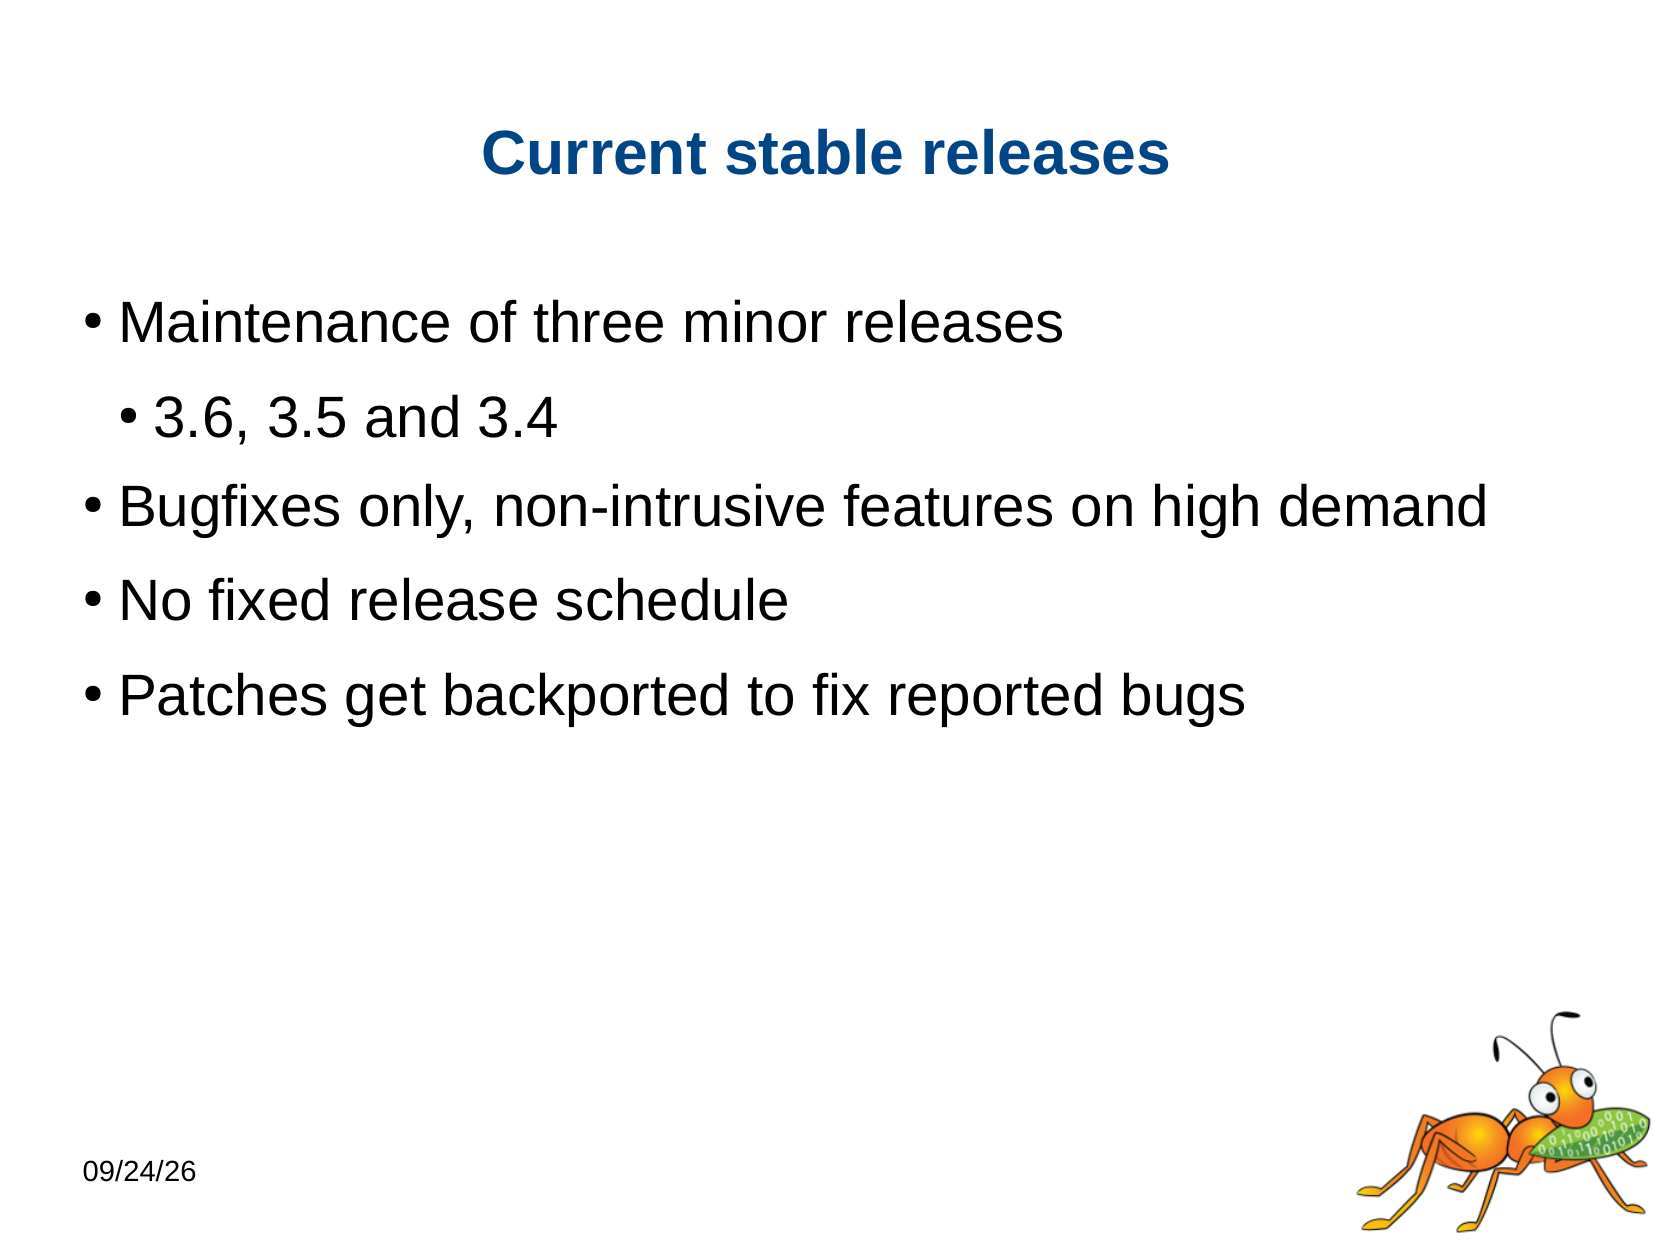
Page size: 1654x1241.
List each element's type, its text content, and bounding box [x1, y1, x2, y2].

picture [1353, 1009, 1654, 1235]
list Maintenance of three minor releases 3.6, 3.5 and 3.4 Bugfixes only, non-intrusive features on high demand No fixed release schedule Patches get backported to fix reported bugs [82, 290, 1571, 1010]
title Current stable releases [82, 49, 1571, 257]
